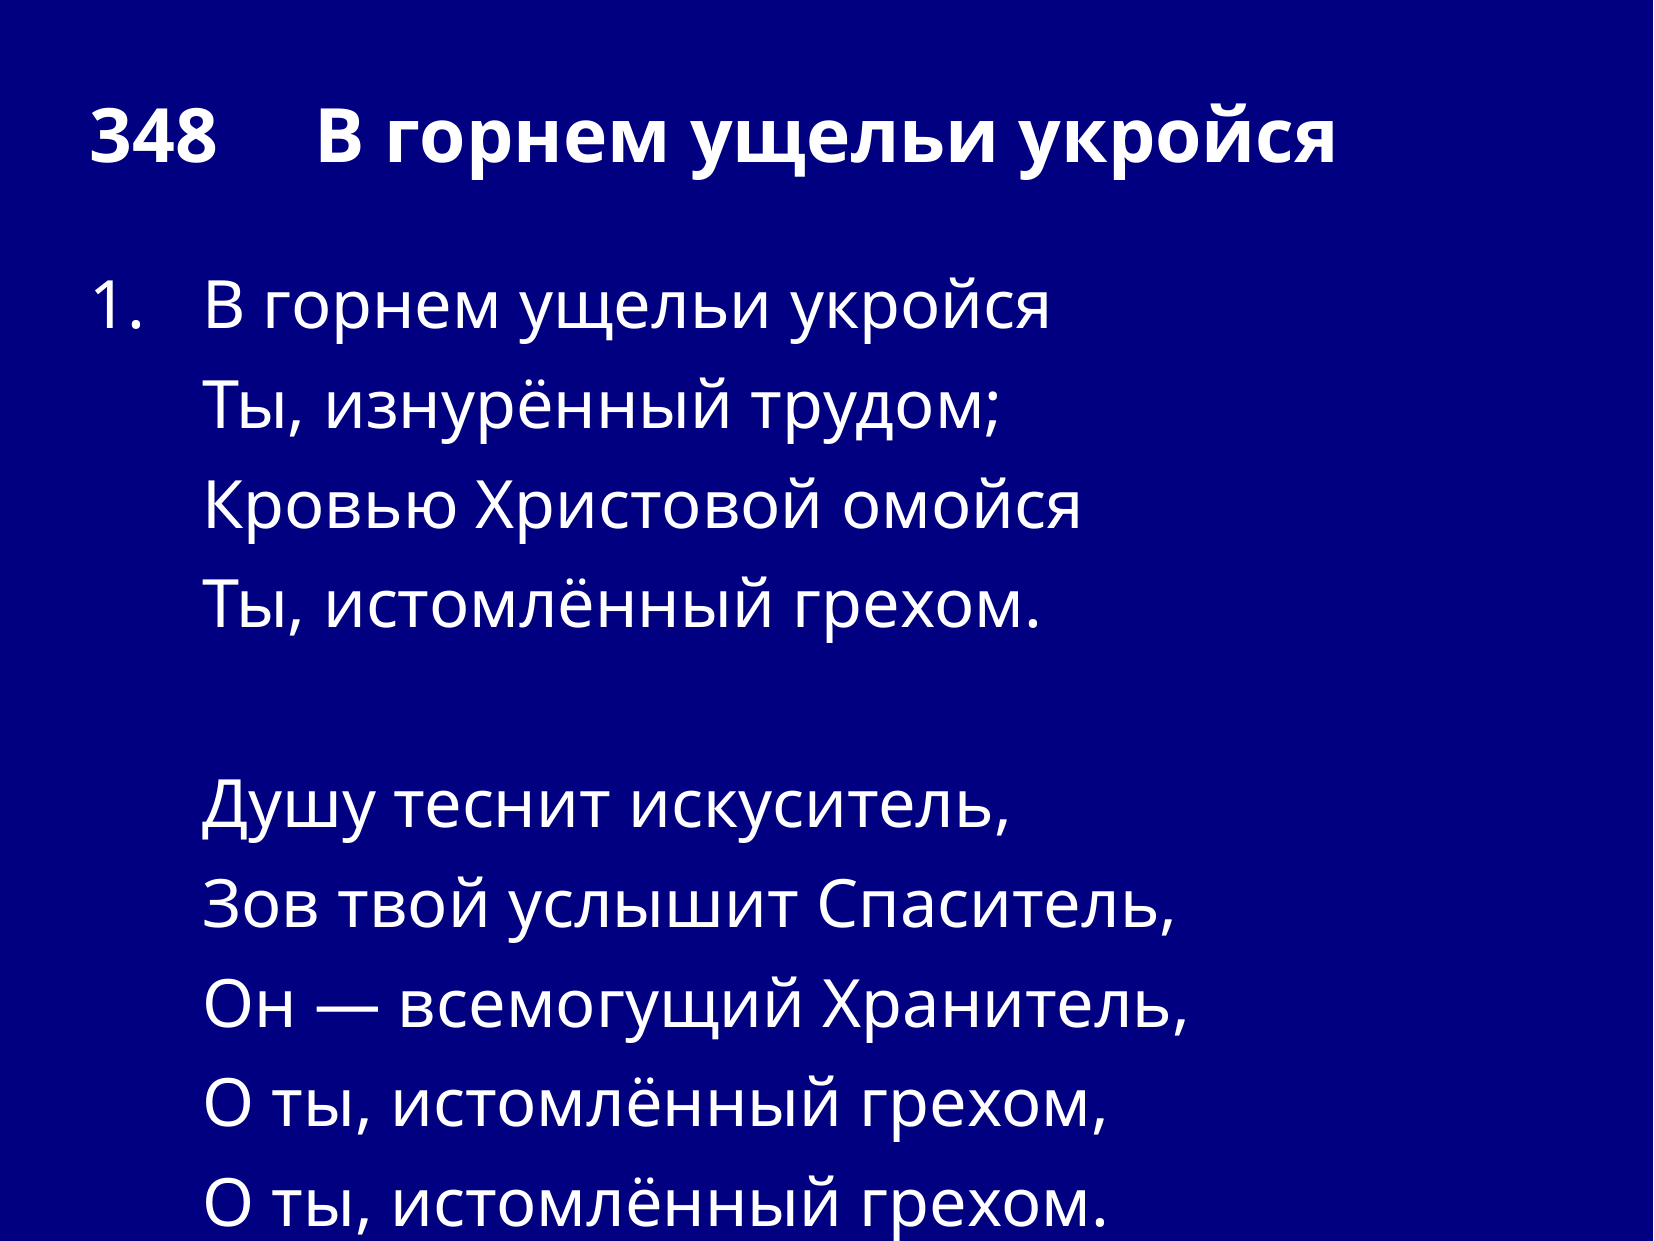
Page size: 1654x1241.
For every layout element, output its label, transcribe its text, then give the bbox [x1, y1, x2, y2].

text_box 1. В горнем ущельи укройся Ты, изнурённый трудом; Кровью Христовой омойся Ты, истомлённый грехом. Душу теснит искуситель, Зов твой услышит Спаситель, Он — всемогущий Хранитель, О ты, истомлённый грехом, О ты, истомлённый грехом. [75, 188, 1576, 1163]
text_box 348 В горнем ущельи укройся [75, 75, 1576, 188]
